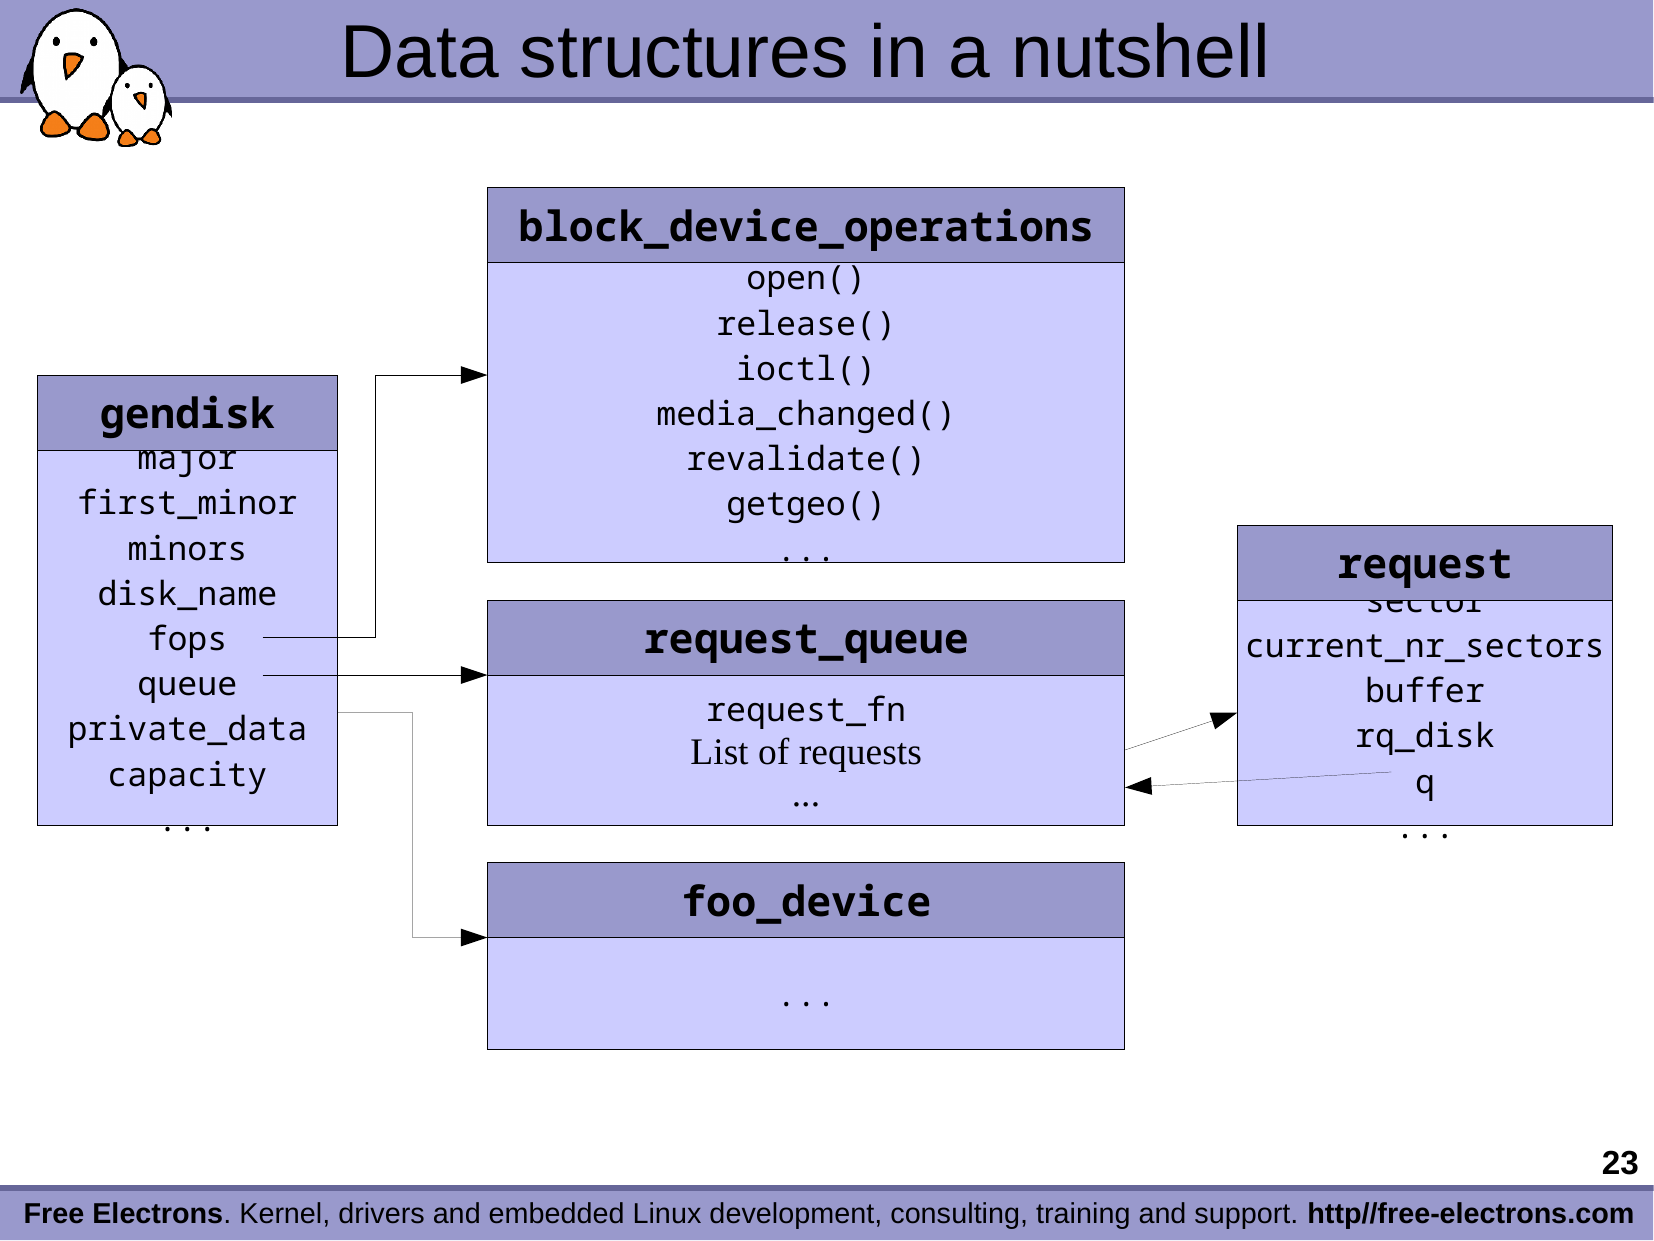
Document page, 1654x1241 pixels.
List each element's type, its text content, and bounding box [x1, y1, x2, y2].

text_box open() release() ioctl() media_changed() revalidate() getgeo() ... [487, 263, 1125, 563]
text_box foo_device [487, 862, 1125, 938]
text_box sector current_nr_sectors buffer rq_disk q ... [1237, 601, 1613, 826]
text_box request [1237, 525, 1613, 601]
text_box major first_minor minors disk_name fops queue private_data capacity ... [37, 451, 338, 826]
title Data structures in a nutshell [60, 0, 1551, 103]
text_box block_device_operations [487, 187, 1125, 263]
text_box request_queue [487, 600, 1125, 676]
text_box gendisk [37, 375, 338, 451]
text_box request_fn List of requests ... [487, 676, 1125, 826]
text_box ... [487, 938, 1125, 1050]
picture [20, 8, 172, 147]
